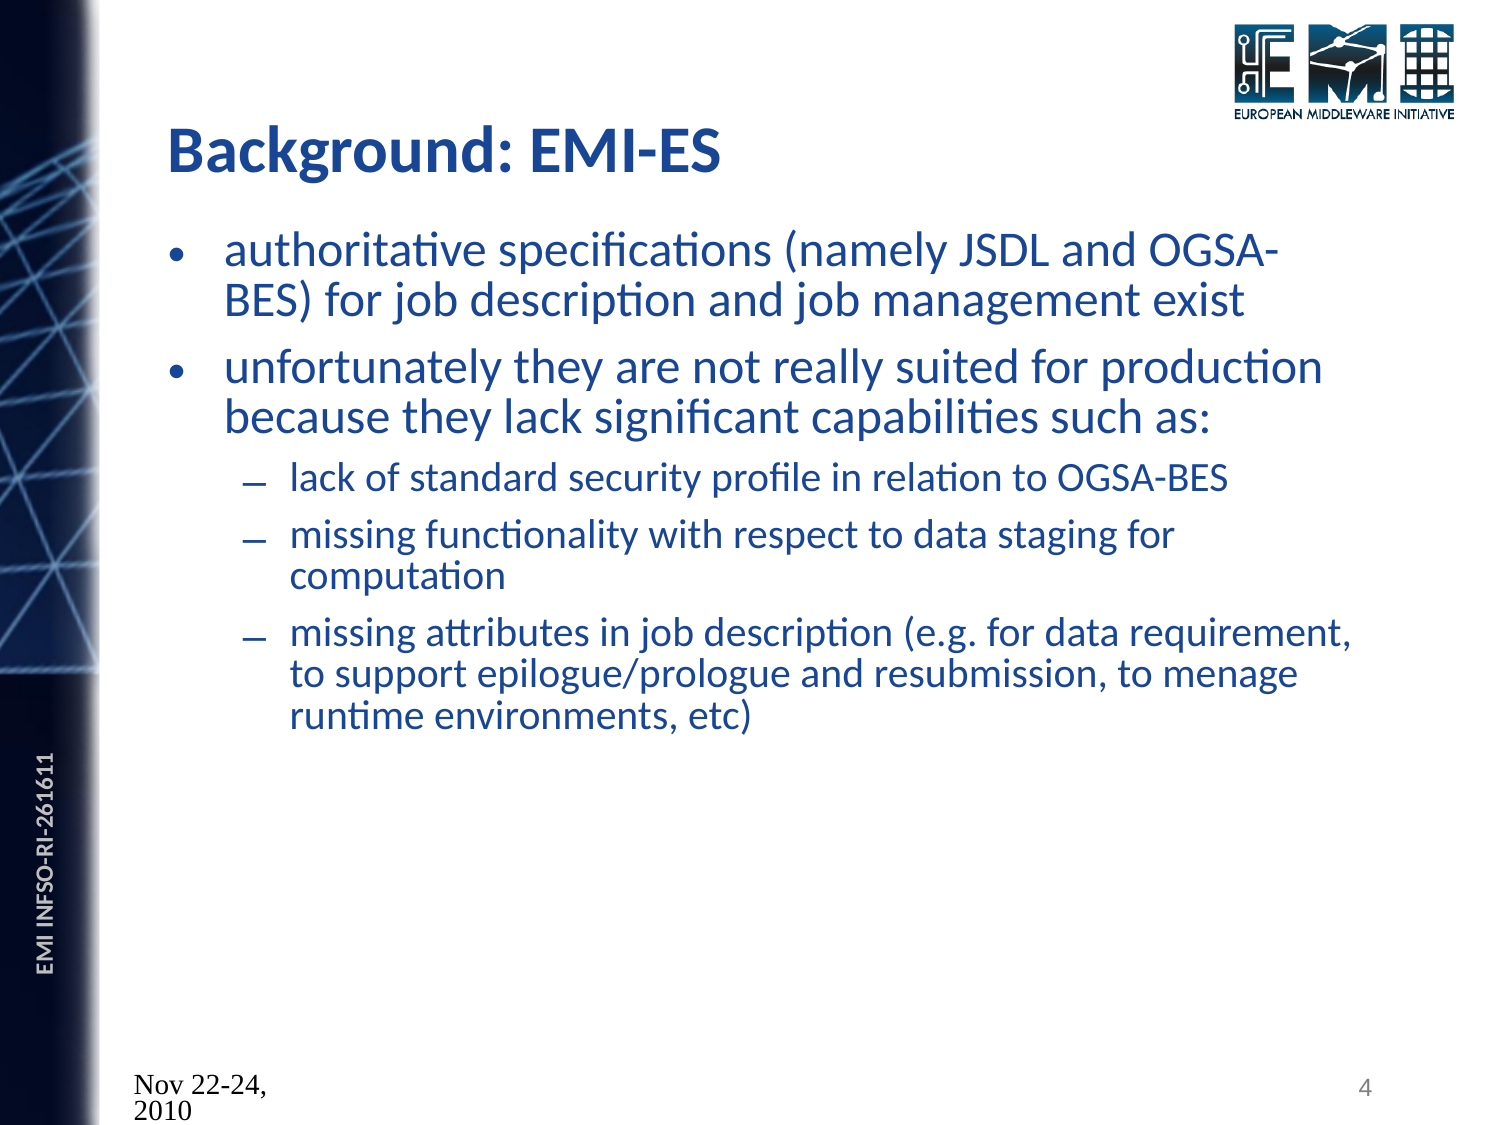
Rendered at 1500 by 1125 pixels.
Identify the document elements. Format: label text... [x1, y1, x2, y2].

text_box <number> [1343, 1063, 1426, 1123]
picture [1185, 8, 1500, 140]
picture [0, 0, 111, 1125]
text_box Background: EMI-ES [153, 115, 1200, 212]
list authoritative specifications (namely JSDL and OGSA-BES) for job description and job management exist unfortunately they are not really suited for production because they lack significant capabilities such as: lack of standard security profile in relation to OGSA-BES missing functionality with respect to data staging for computation missing attributes in job description (e.g. for data requirement, to support epilogue/prologue and resubmission, to menage runtime environments, etc) [153, 221, 1381, 1053]
